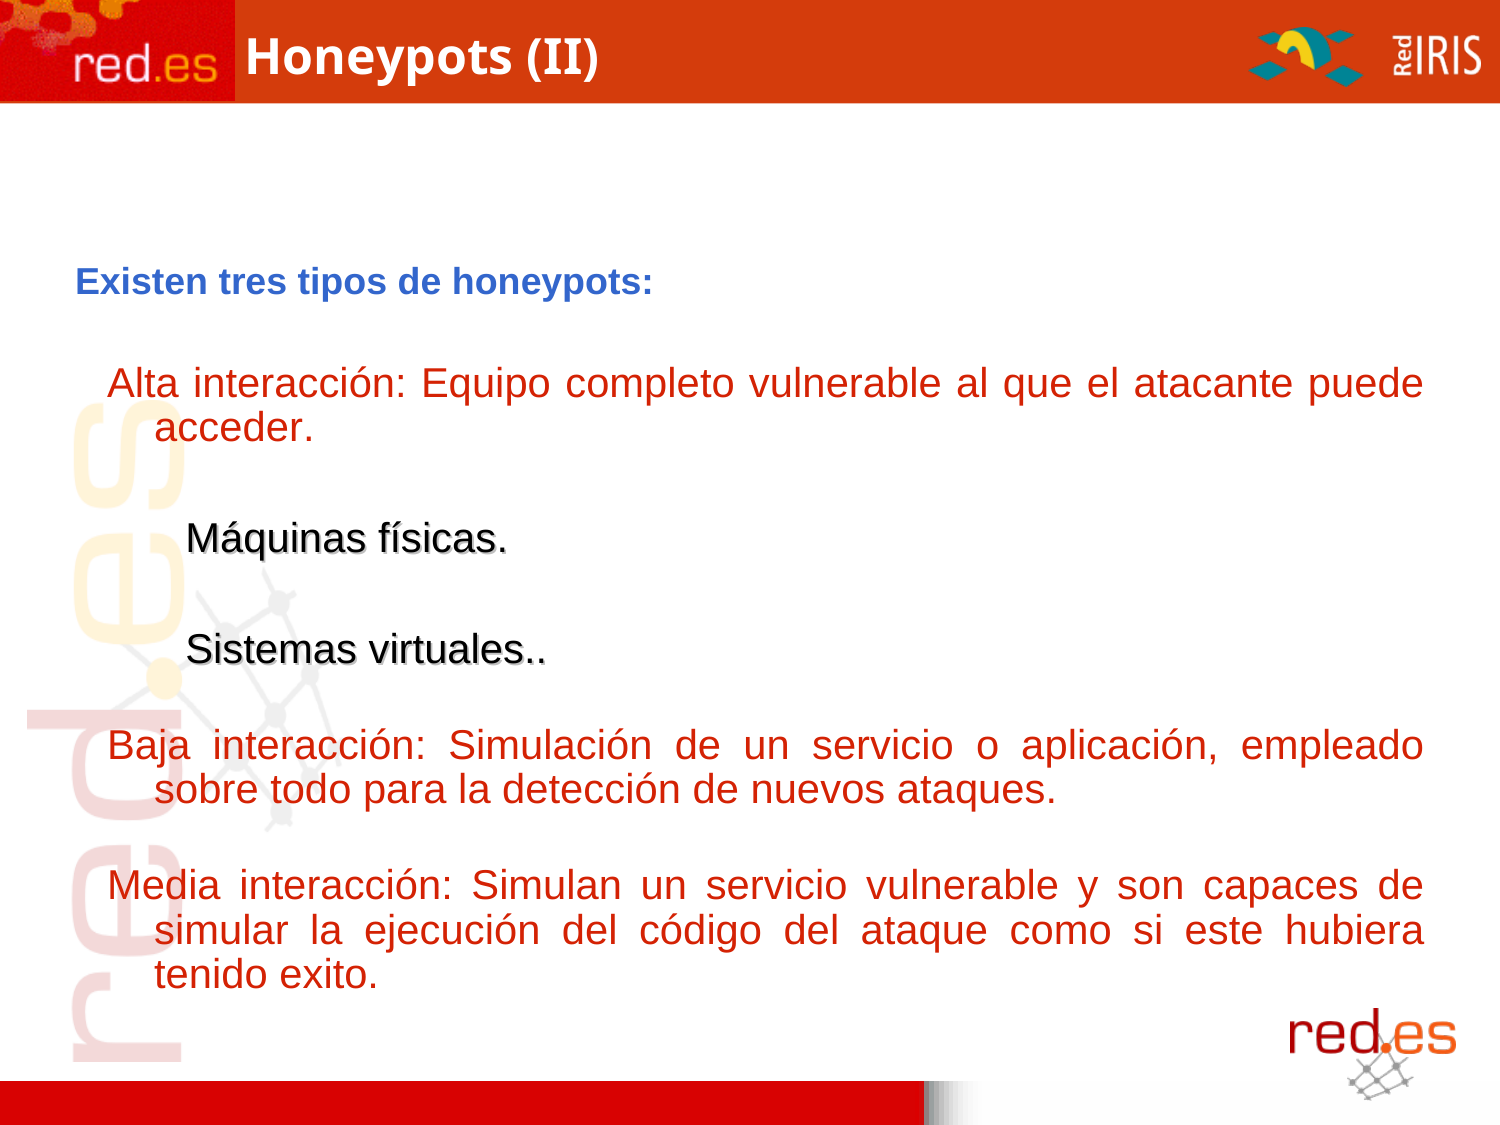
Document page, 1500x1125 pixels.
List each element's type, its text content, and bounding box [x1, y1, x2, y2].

picture [0, 1008, 1500, 1125]
title Honeypots (II) [244, 0, 1412, 121]
picture [1412, 27, 1481, 87]
picture [0, 0, 235, 101]
list Existen tres tipos de honeypots: Alta interacción: Equipo completo vulnerable al que el atacante puede acceder. Máquinas físicas. Sistemas virtuales.. Baja interacción: Simulación de un servicio o aplicación, empleado sobre todo para la detección de nuevos ataques. Media interacción: Simulan un servicio vulnerable y son capaces de simular la ejecución del código del ataque como si este hubiera tenido exito. [75, 262, 1426, 1006]
picture [27, 400, 345, 1062]
